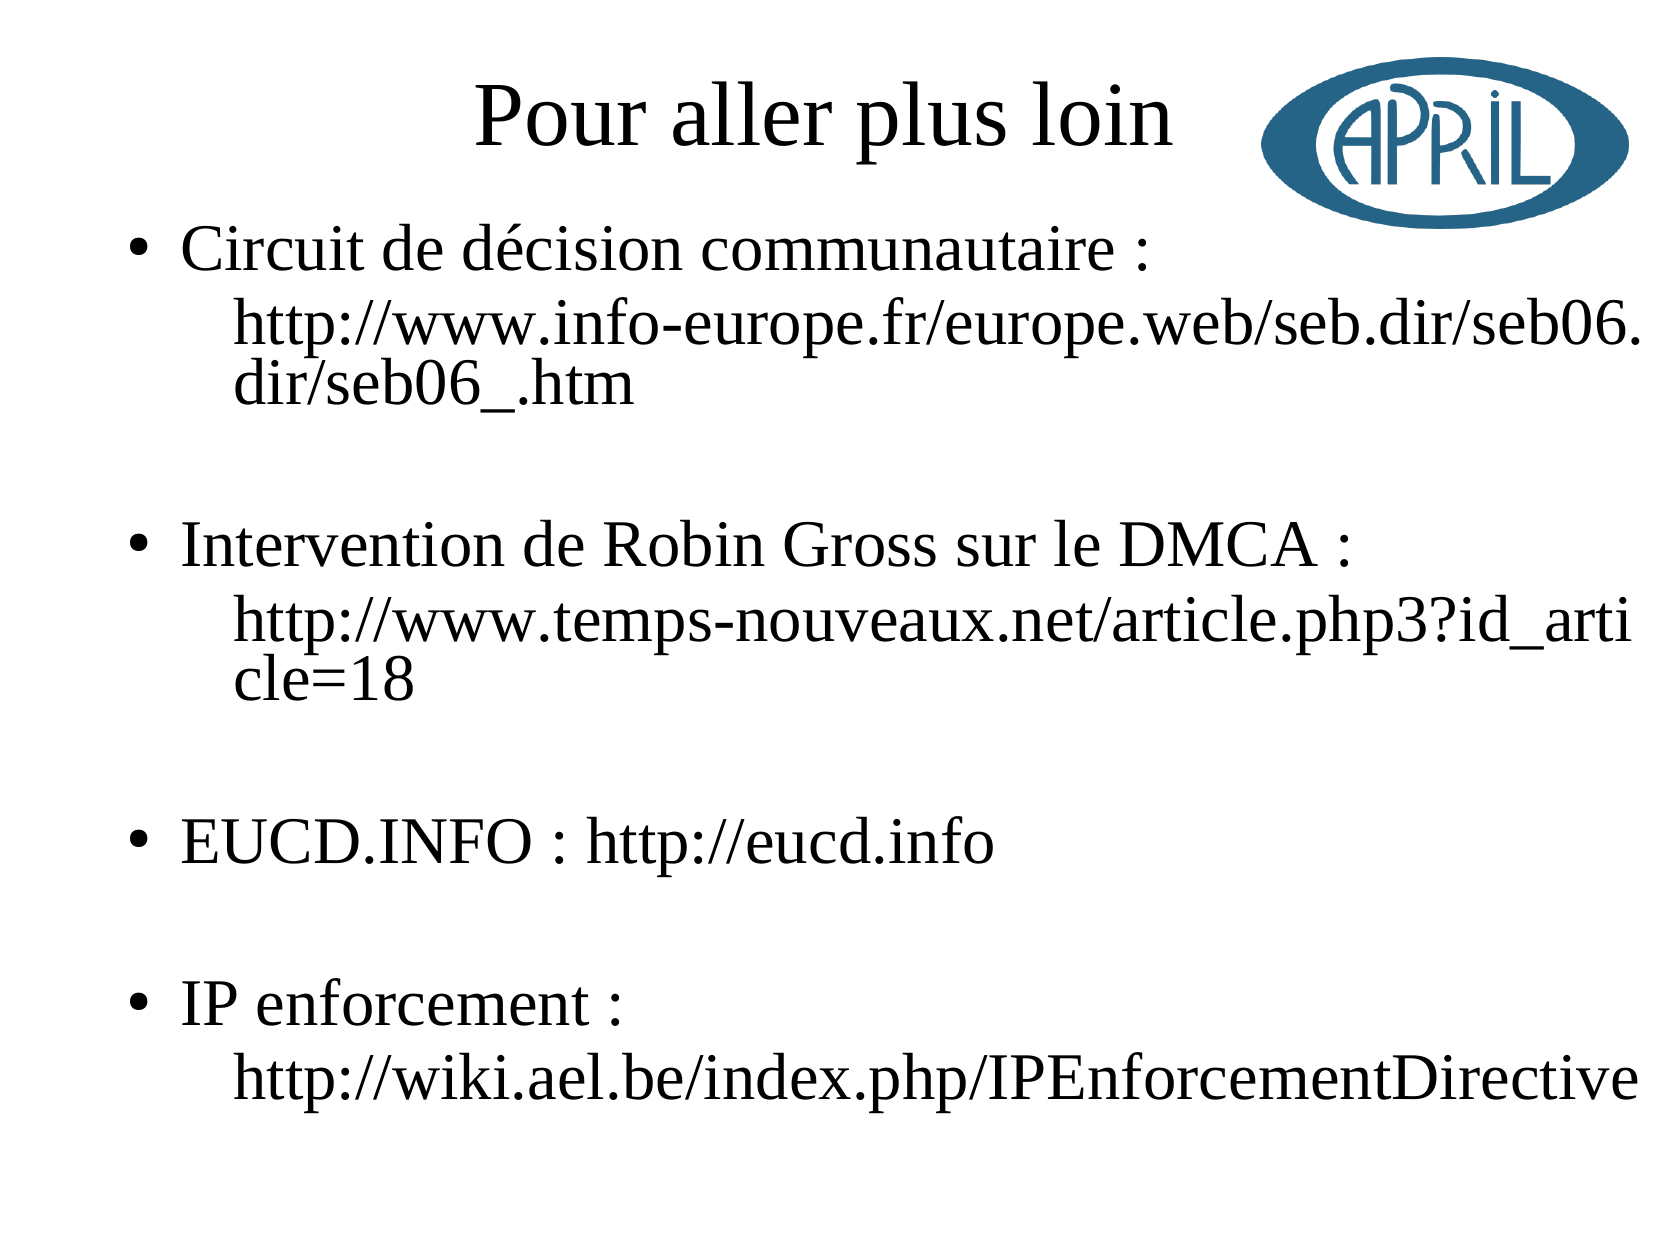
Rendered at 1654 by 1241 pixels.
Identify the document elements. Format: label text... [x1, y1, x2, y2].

title Pour aller plus loin [121, 44, 1529, 185]
picture [1261, 57, 1629, 211]
list Circuit de décision communautaire : http://www.info-europe.fr/europe.web/seb.dir/seb06.dir/seb06_.htm Intervention de Robin Gross sur le DMCA : http://www.temps-nouveaux.net/article.php3?id_article=18 EUCD.INFO : http://eucd.info IP enforcement : http://wiki.ael.be/index.php/IPEnforcementDirective [91, 211, 1654, 1043]
